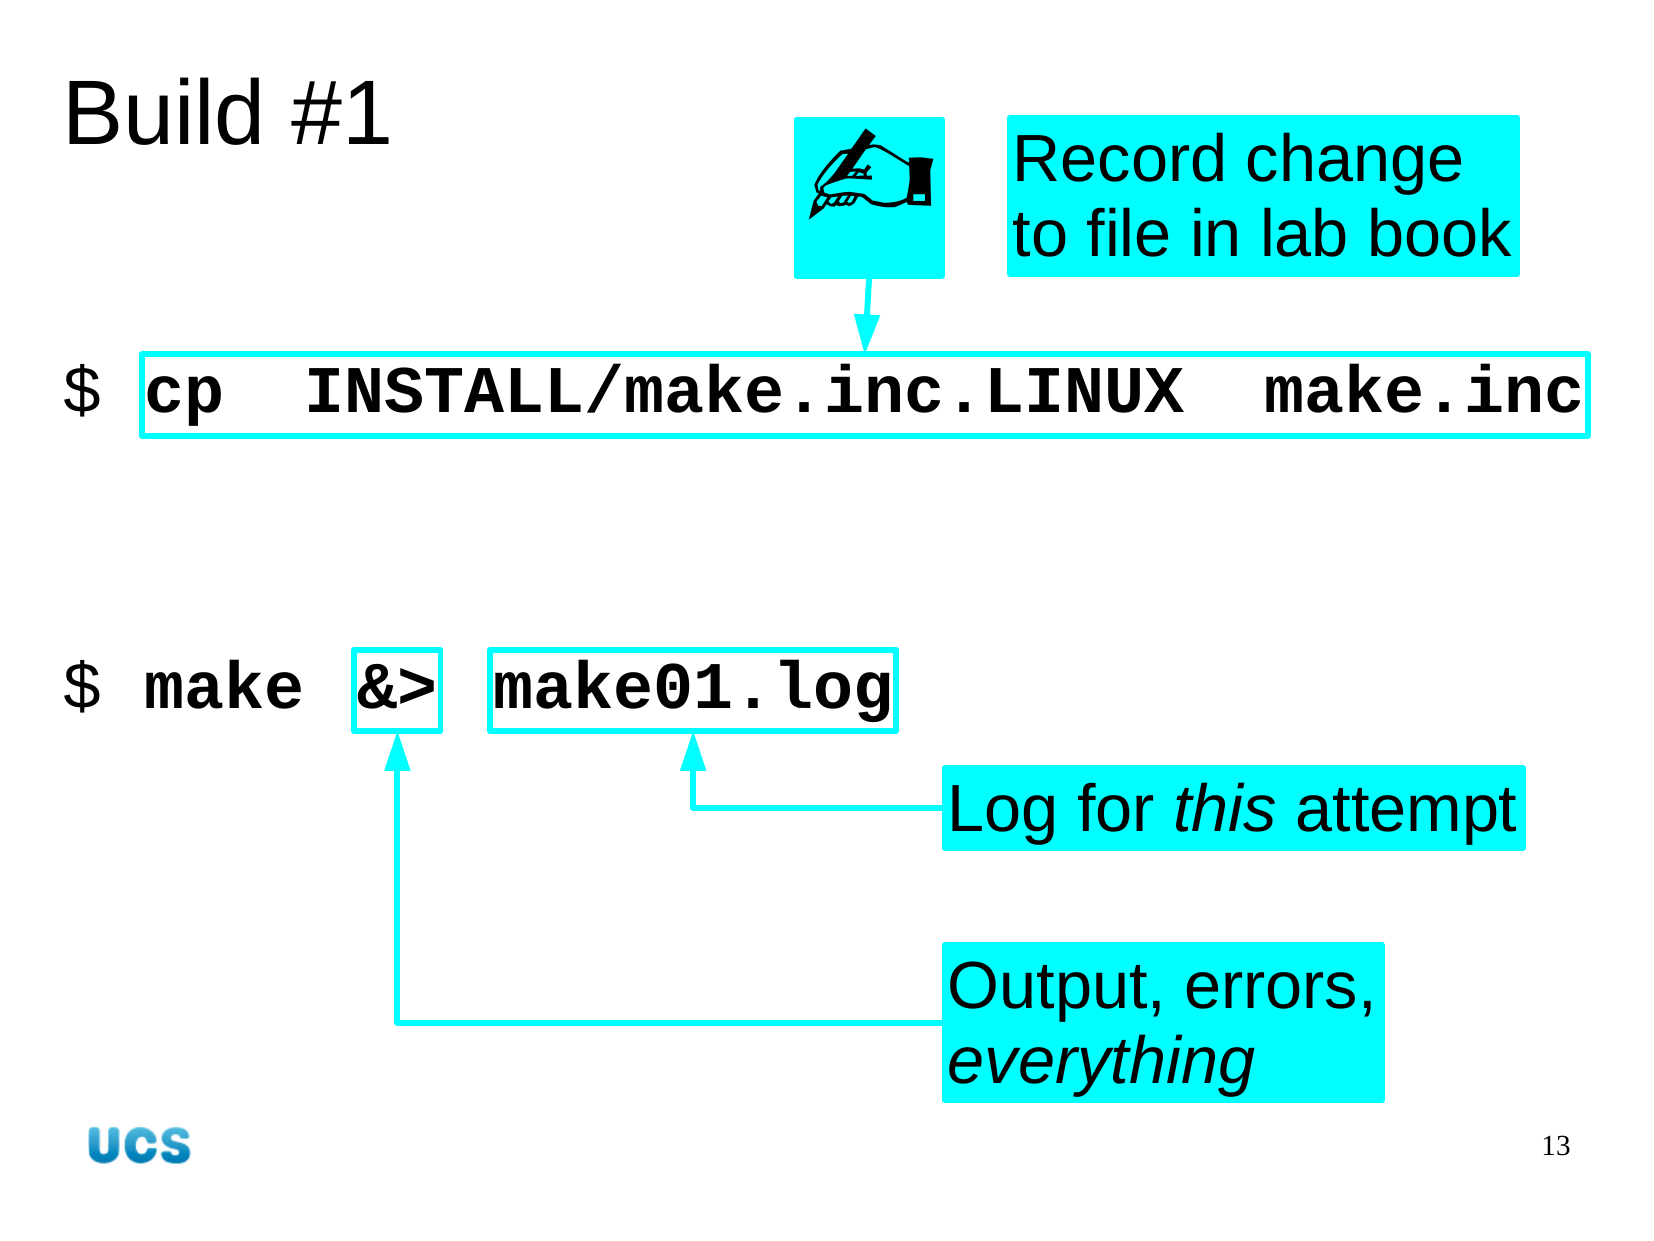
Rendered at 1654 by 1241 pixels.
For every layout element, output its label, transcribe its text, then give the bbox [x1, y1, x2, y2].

text_box $ [59, 649, 106, 732]
text_box cp INSTALL/make.inc.LINUX make.inc [141, 354, 1588, 436]
text_box Record change to file in lab book [1009, 118, 1518, 274]
text_box Output, errors, everything [944, 944, 1382, 1101]
text_box $ [59, 354, 106, 436]
text_box Build #1 [59, 59, 397, 168]
text_box &> [354, 649, 441, 732]
picture [88, 1126, 191, 1165]
text_box make01.log [490, 649, 897, 732]
text_box Log for this attempt [944, 767, 1523, 849]
text_box  [796, 119, 942, 276]
text_box make [141, 649, 308, 732]
